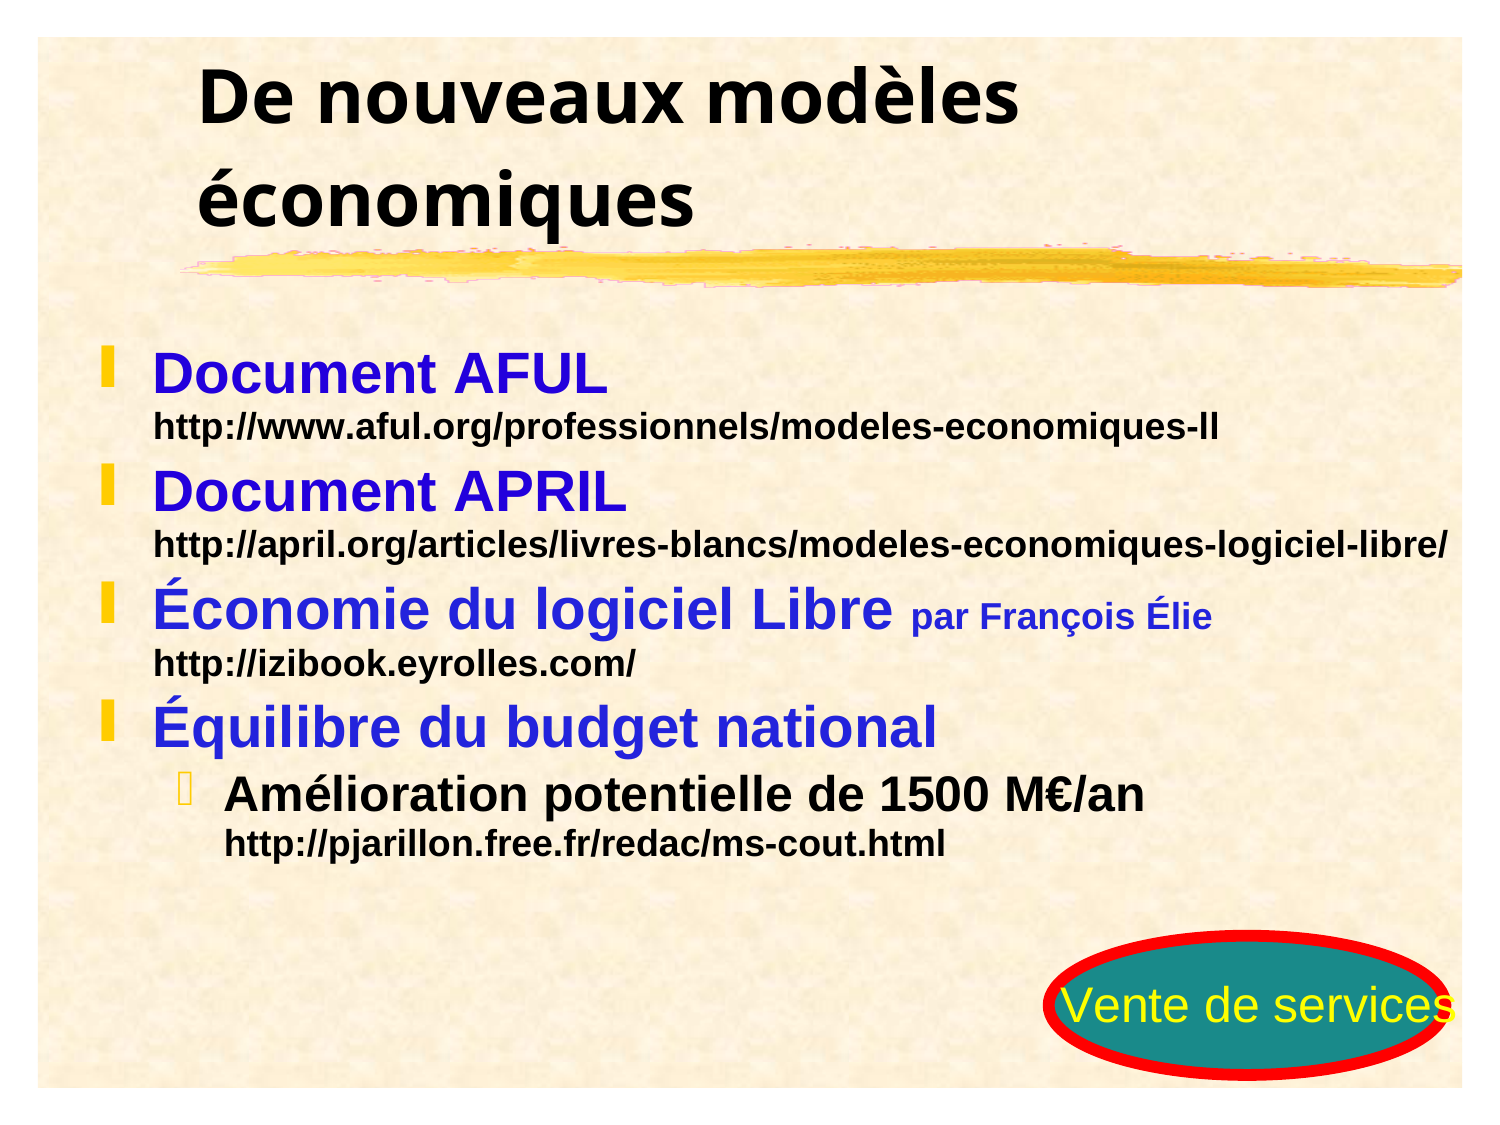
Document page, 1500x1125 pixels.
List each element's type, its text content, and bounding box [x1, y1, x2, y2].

title De nouveaux modèles économiques [196, 39, 1463, 253]
text_box Vente de services [1048, 935, 1445, 1075]
picture [37, 37, 1463, 1088]
list Document AFUL http://www.aful.org/professionnels/modeles-economiques-ll Document APRIL http://april.org/articles/livres-blancs/modeles-economiques-logiciel-libre/ Économie du logiciel Libre par François Élie http://izibook.eyrolles.com/ Équilibre du budget national Amélioration potentielle de 1500 M€/an http://pjarillon.free.fr/redac/ms-cout.html [67, 333, 1477, 911]
